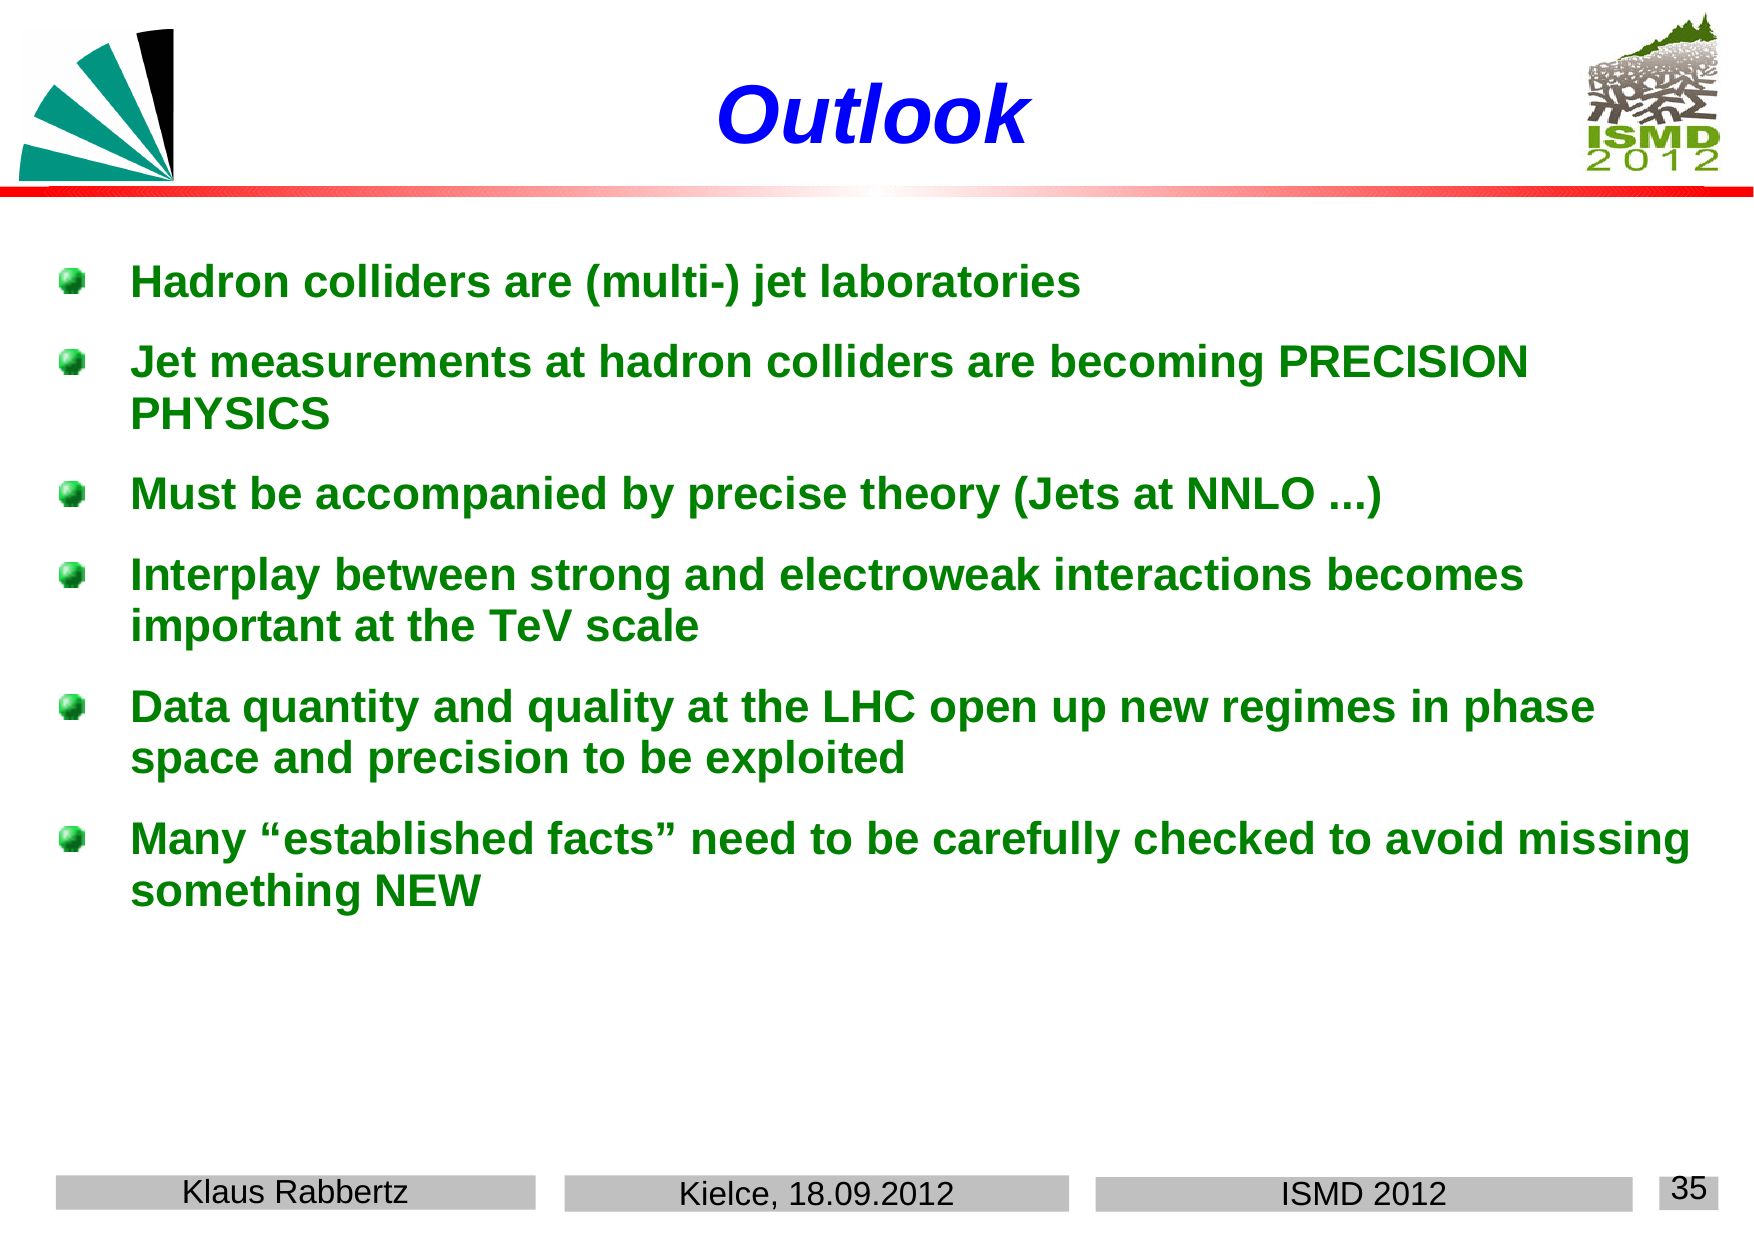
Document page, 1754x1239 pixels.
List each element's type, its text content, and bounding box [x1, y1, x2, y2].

picture [19, 29, 174, 183]
picture [1579, 5, 1727, 177]
list Hadron colliders are (multi-) jet laboratories Jet measurements at hadron colliders are becoming PRECISION PHYSICS Must be accompanied by precise theory (Jets at NNLO ...) Interplay between strong and electroweak interactions becomes important at the TeV scale Data quantity and quality at the LHC open up new regimes in phase space and precision to be exploited Many “established facts” need to be carefully checked to avoid missing something NEW [47, 255, 1731, 939]
title Outlook [220, 16, 1525, 213]
